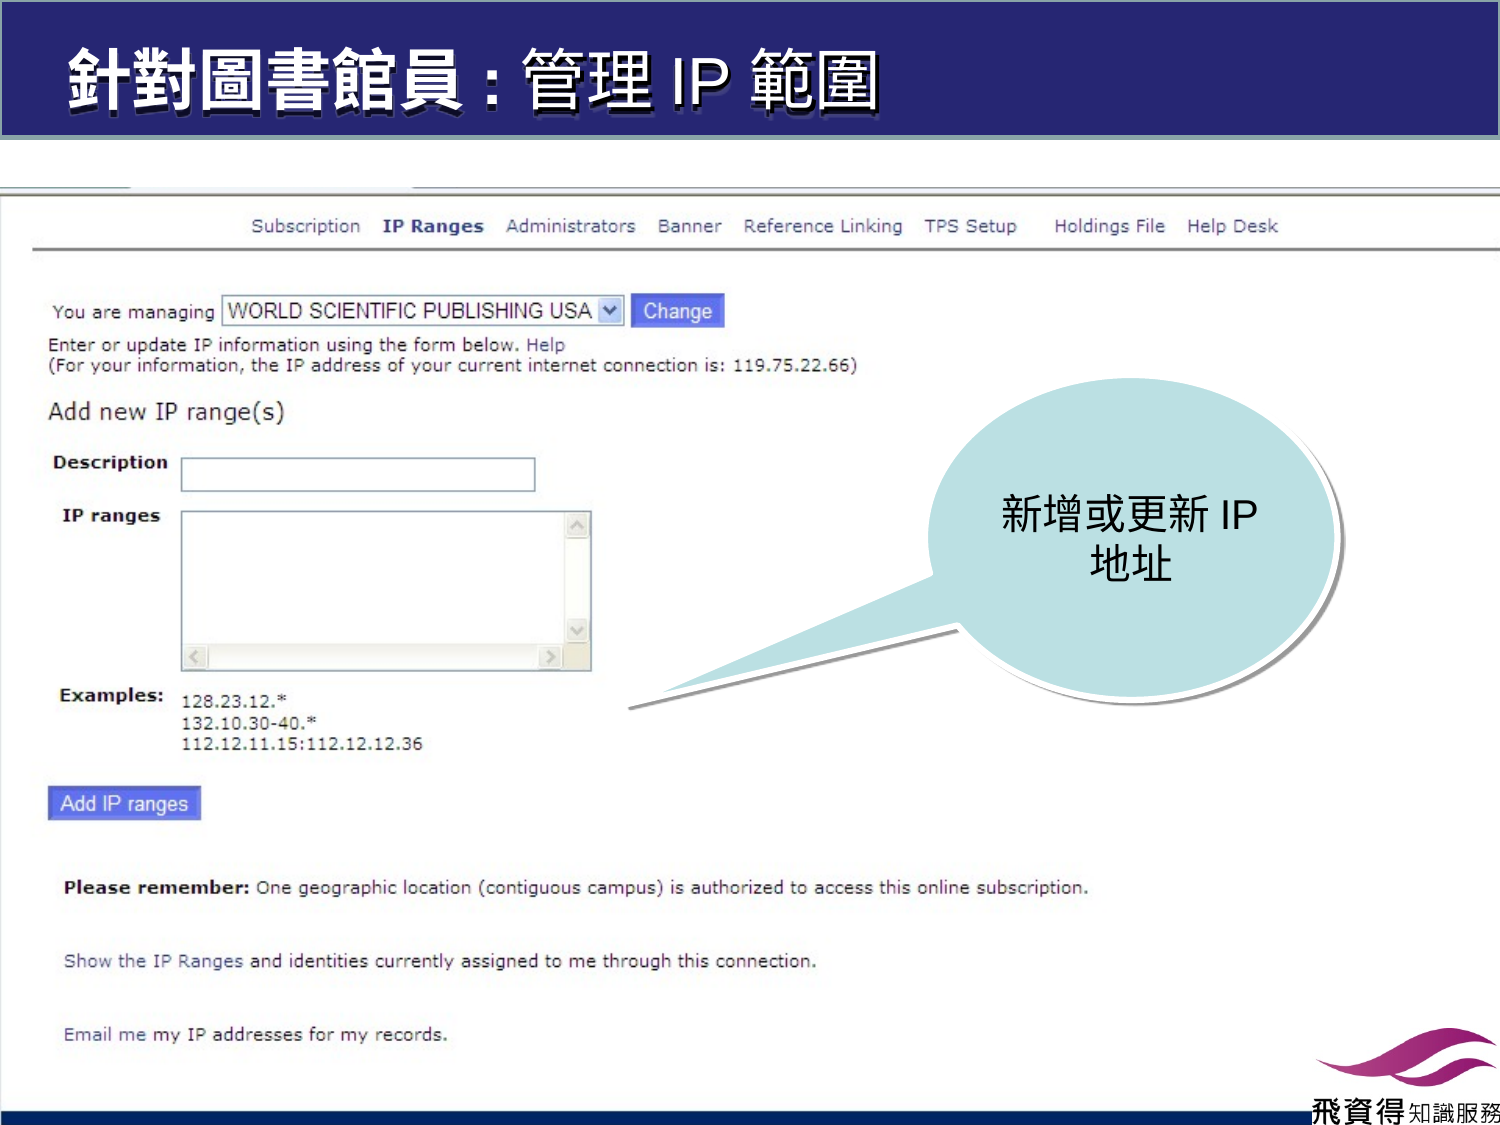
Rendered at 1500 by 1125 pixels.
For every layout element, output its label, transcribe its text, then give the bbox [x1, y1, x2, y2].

text_box 針對圖書館員:管理IP範圍 [50, 30, 1088, 127]
text_box [0, 0, 1500, 138]
text_box 新增或更新IP地址 [626, 374, 1338, 705]
picture [0, 187, 1500, 1125]
